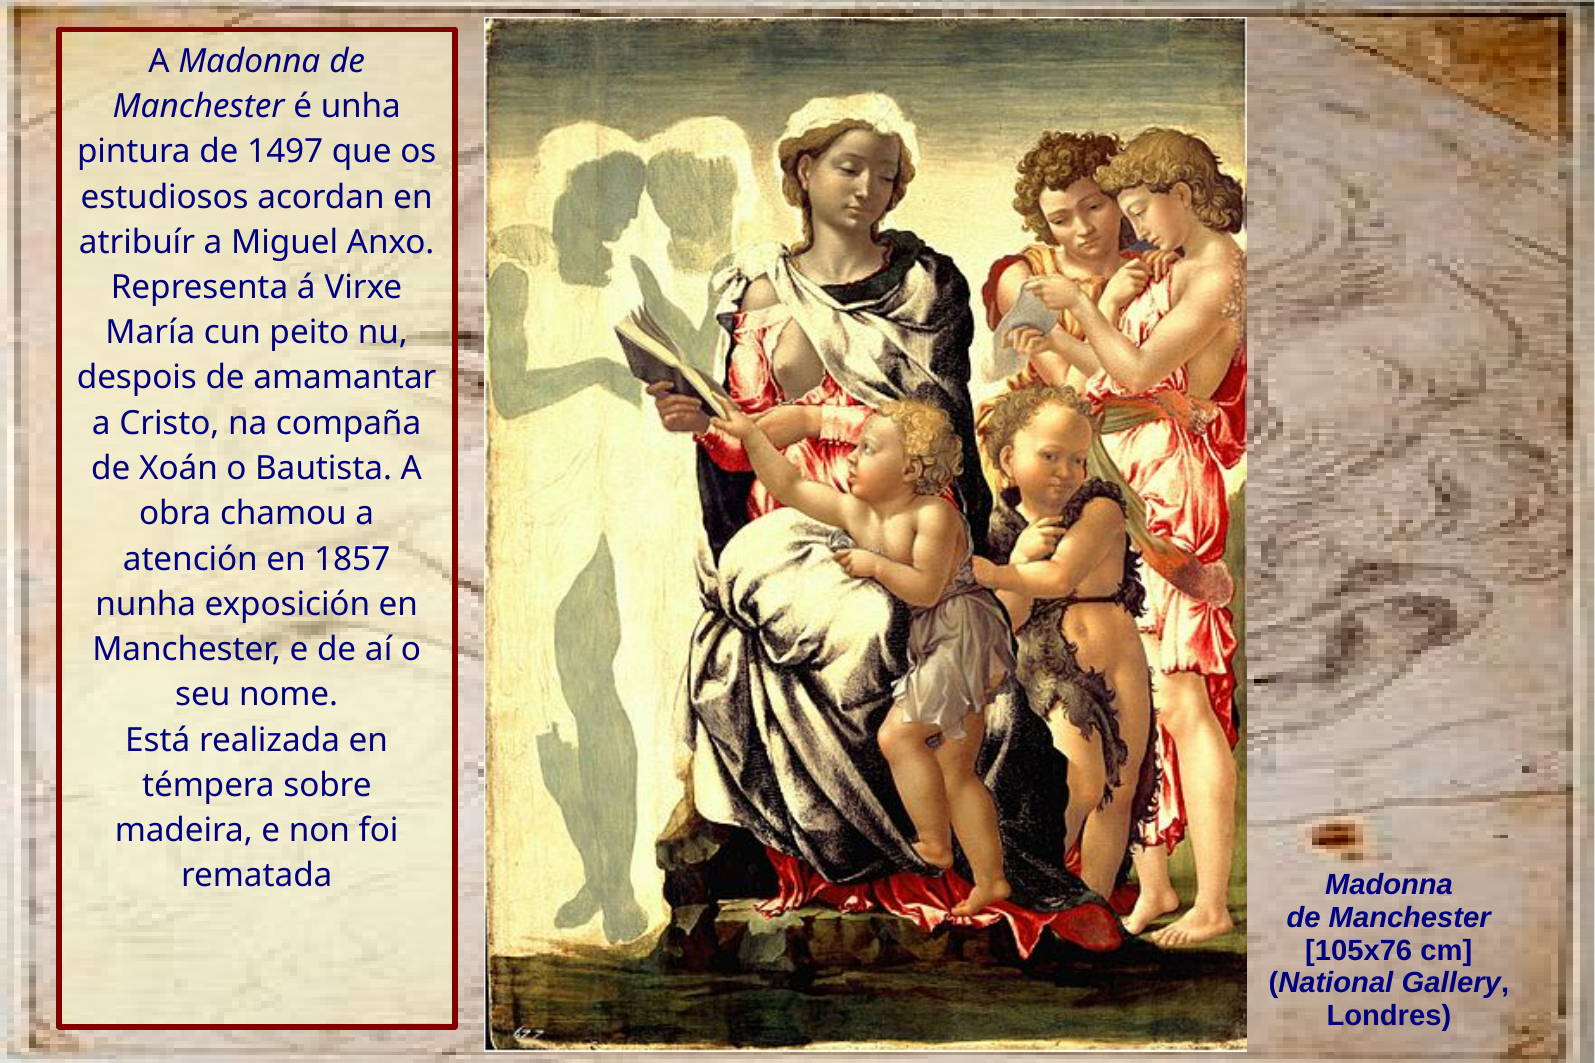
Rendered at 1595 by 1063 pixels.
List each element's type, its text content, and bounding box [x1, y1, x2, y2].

picture [0, 0, 1595, 1063]
text_box A Madonna de Manchester é unha pintura de 1497 que os estudiosos acordan en atribuír a Miguel Anxo. Representa á Virxe María cun peito nu, despois de amamantar a Cristo, na compaña de Xoán o Bautista. A obra chamou a atención en 1857 nunha exposición en Manchester, e de aí o seu nome. Está realizada en témpera sobre madeira, e non foi rematada [59, 29, 455, 1027]
text_box Madonna de Manchester [105x76 cm] (National Gallery, Londres) [1253, 860, 1524, 1040]
